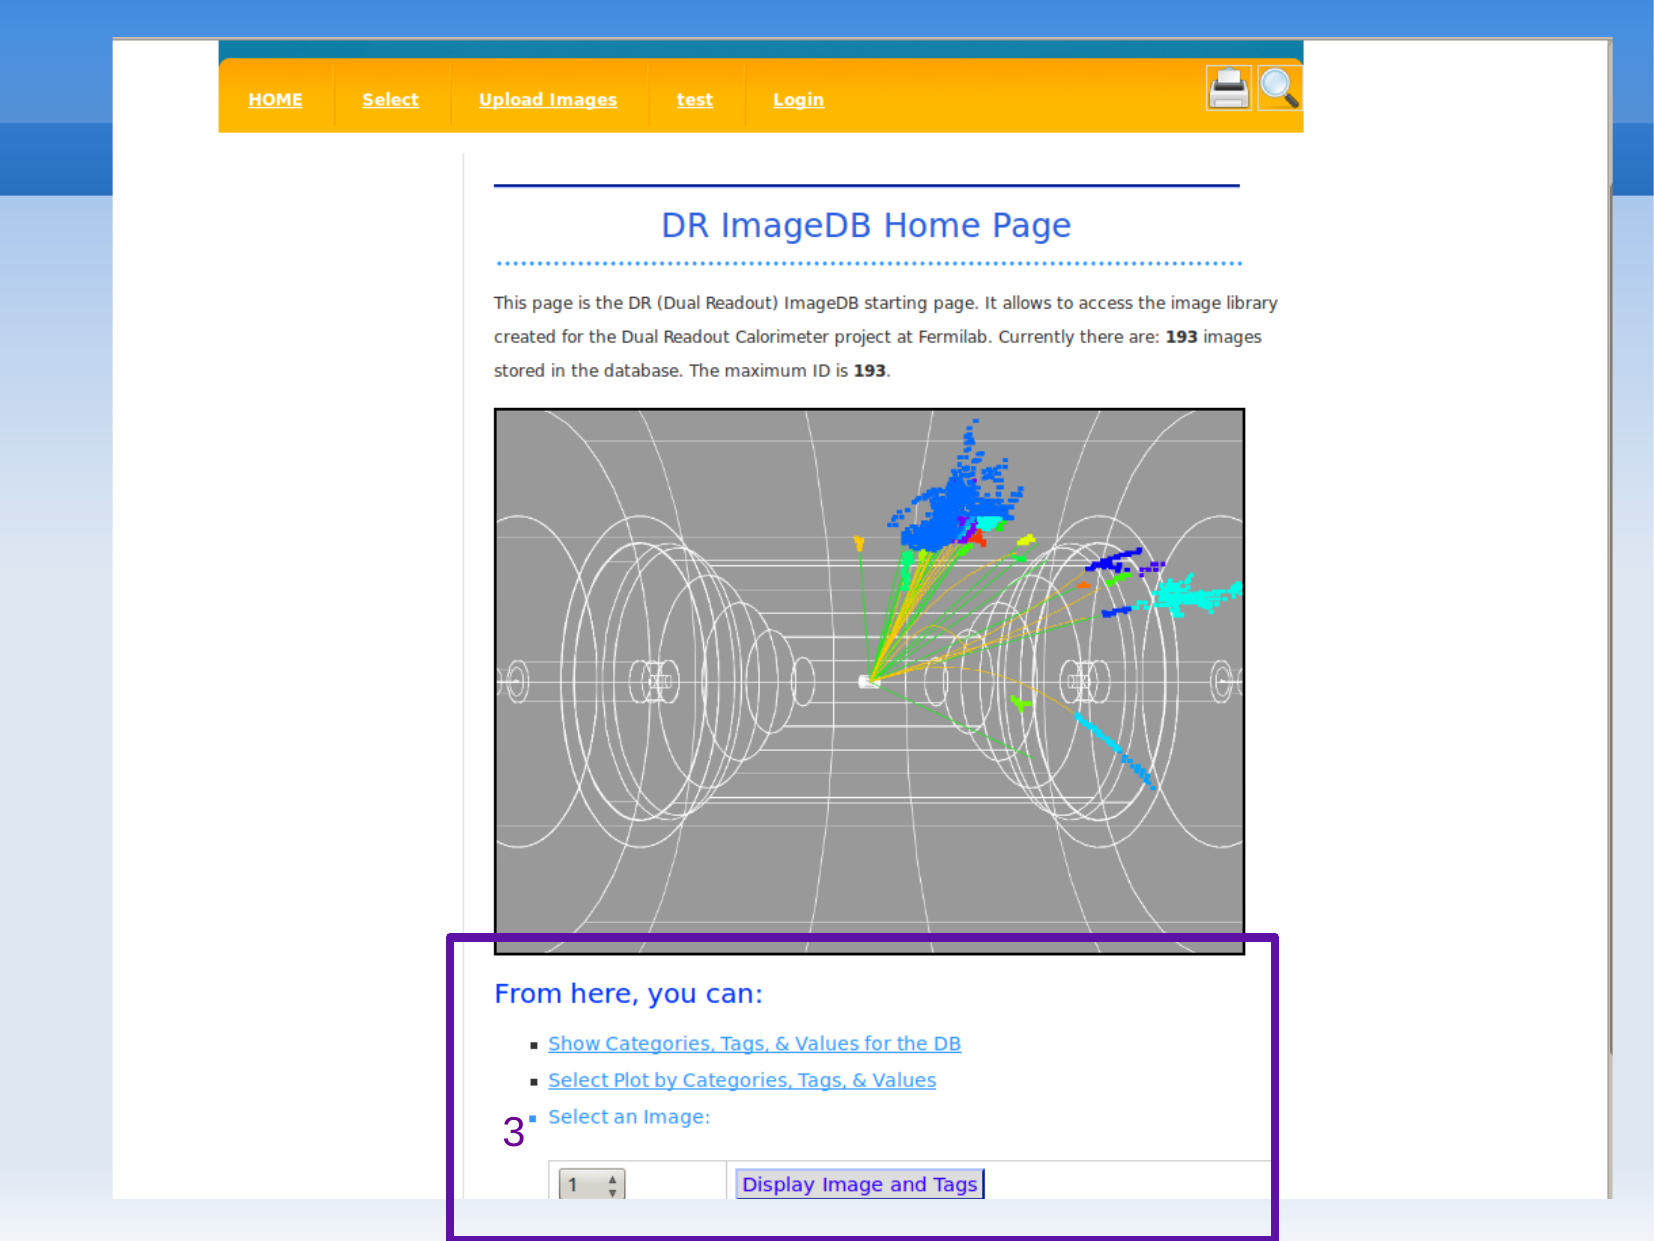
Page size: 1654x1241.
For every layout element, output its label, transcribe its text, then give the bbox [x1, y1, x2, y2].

picture [0, 0, 1654, 1241]
text_box 3 [487, 1101, 563, 1163]
picture [454, 942, 1271, 1236]
